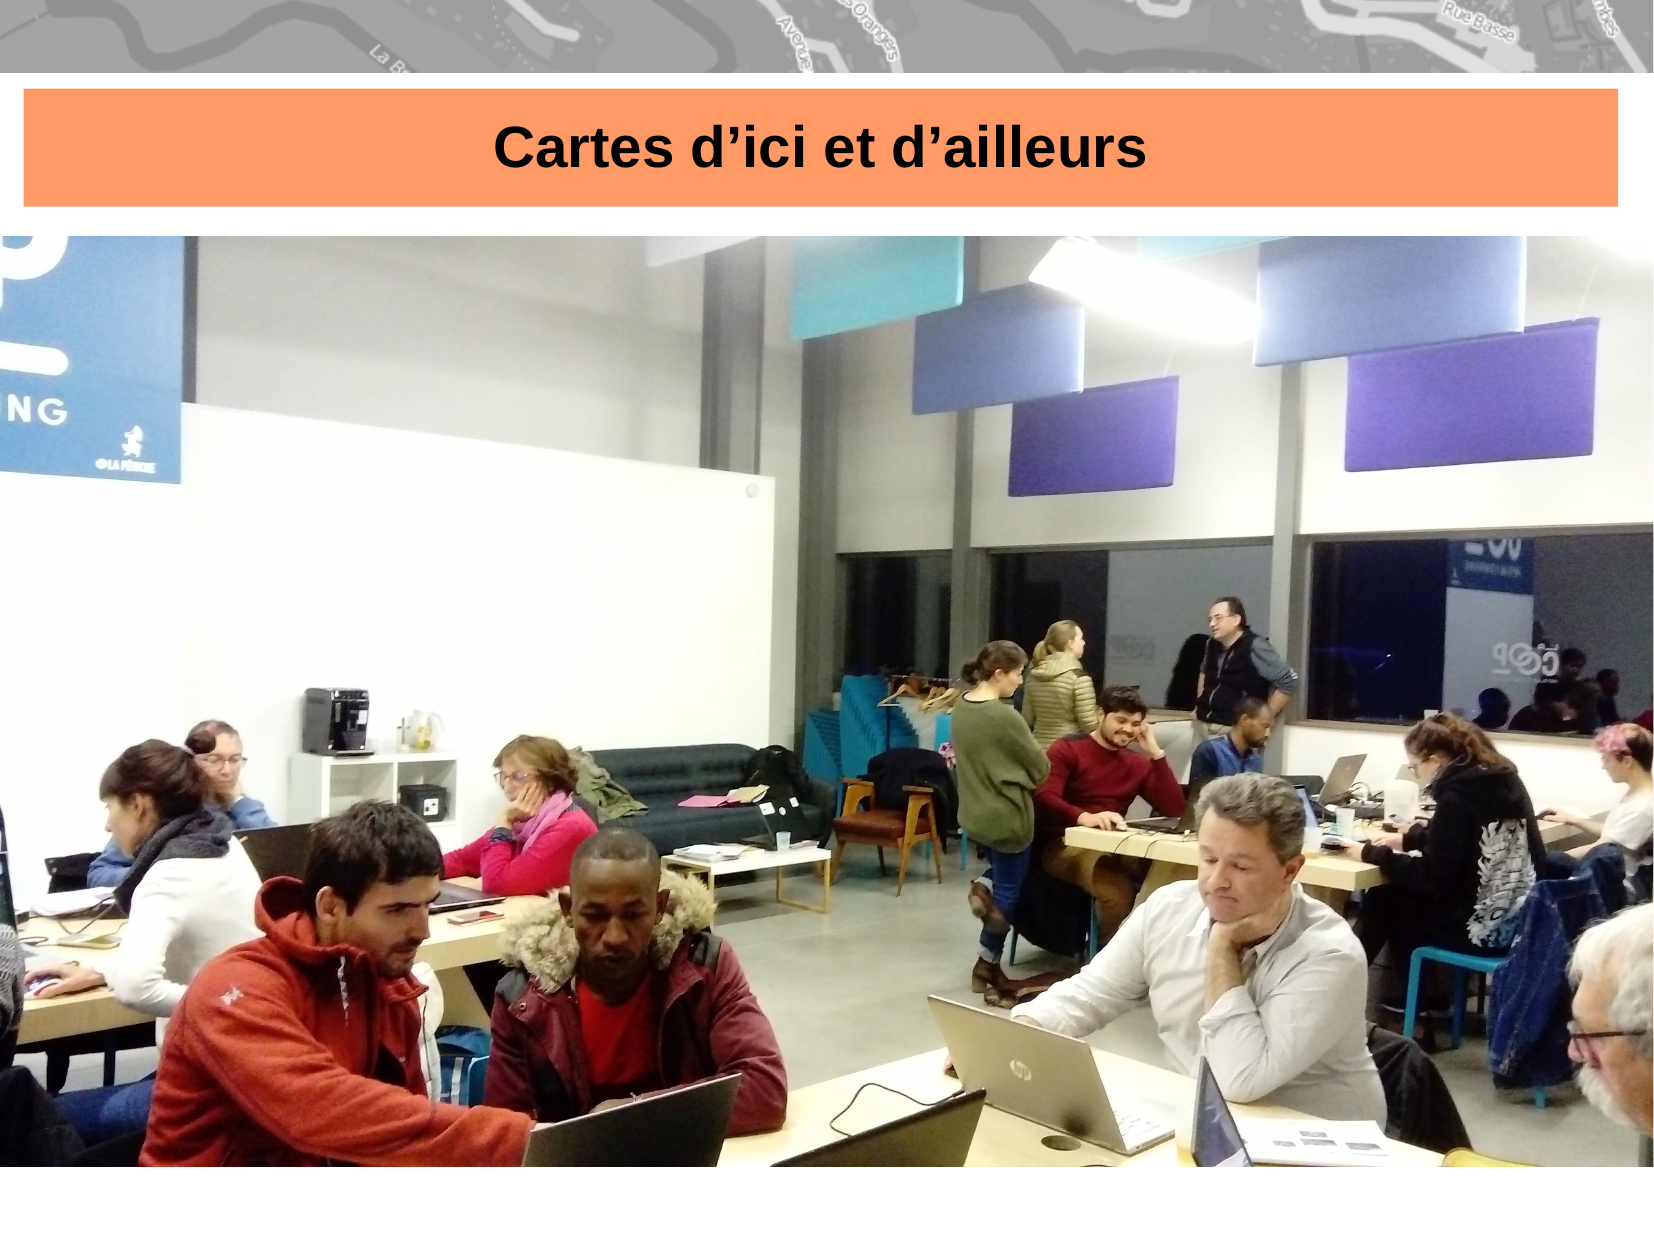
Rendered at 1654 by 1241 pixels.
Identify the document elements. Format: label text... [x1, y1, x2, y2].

picture [0, 236, 1654, 1167]
table_header [826, 12, 1240, 77]
table_header [413, 12, 826, 77]
table_header [1240, 12, 1653, 77]
table_header [0, 12, 413, 77]
picture [0, 0, 1654, 73]
text_box Cartes d’ici et d’ailleurs [23, 88, 1619, 207]
